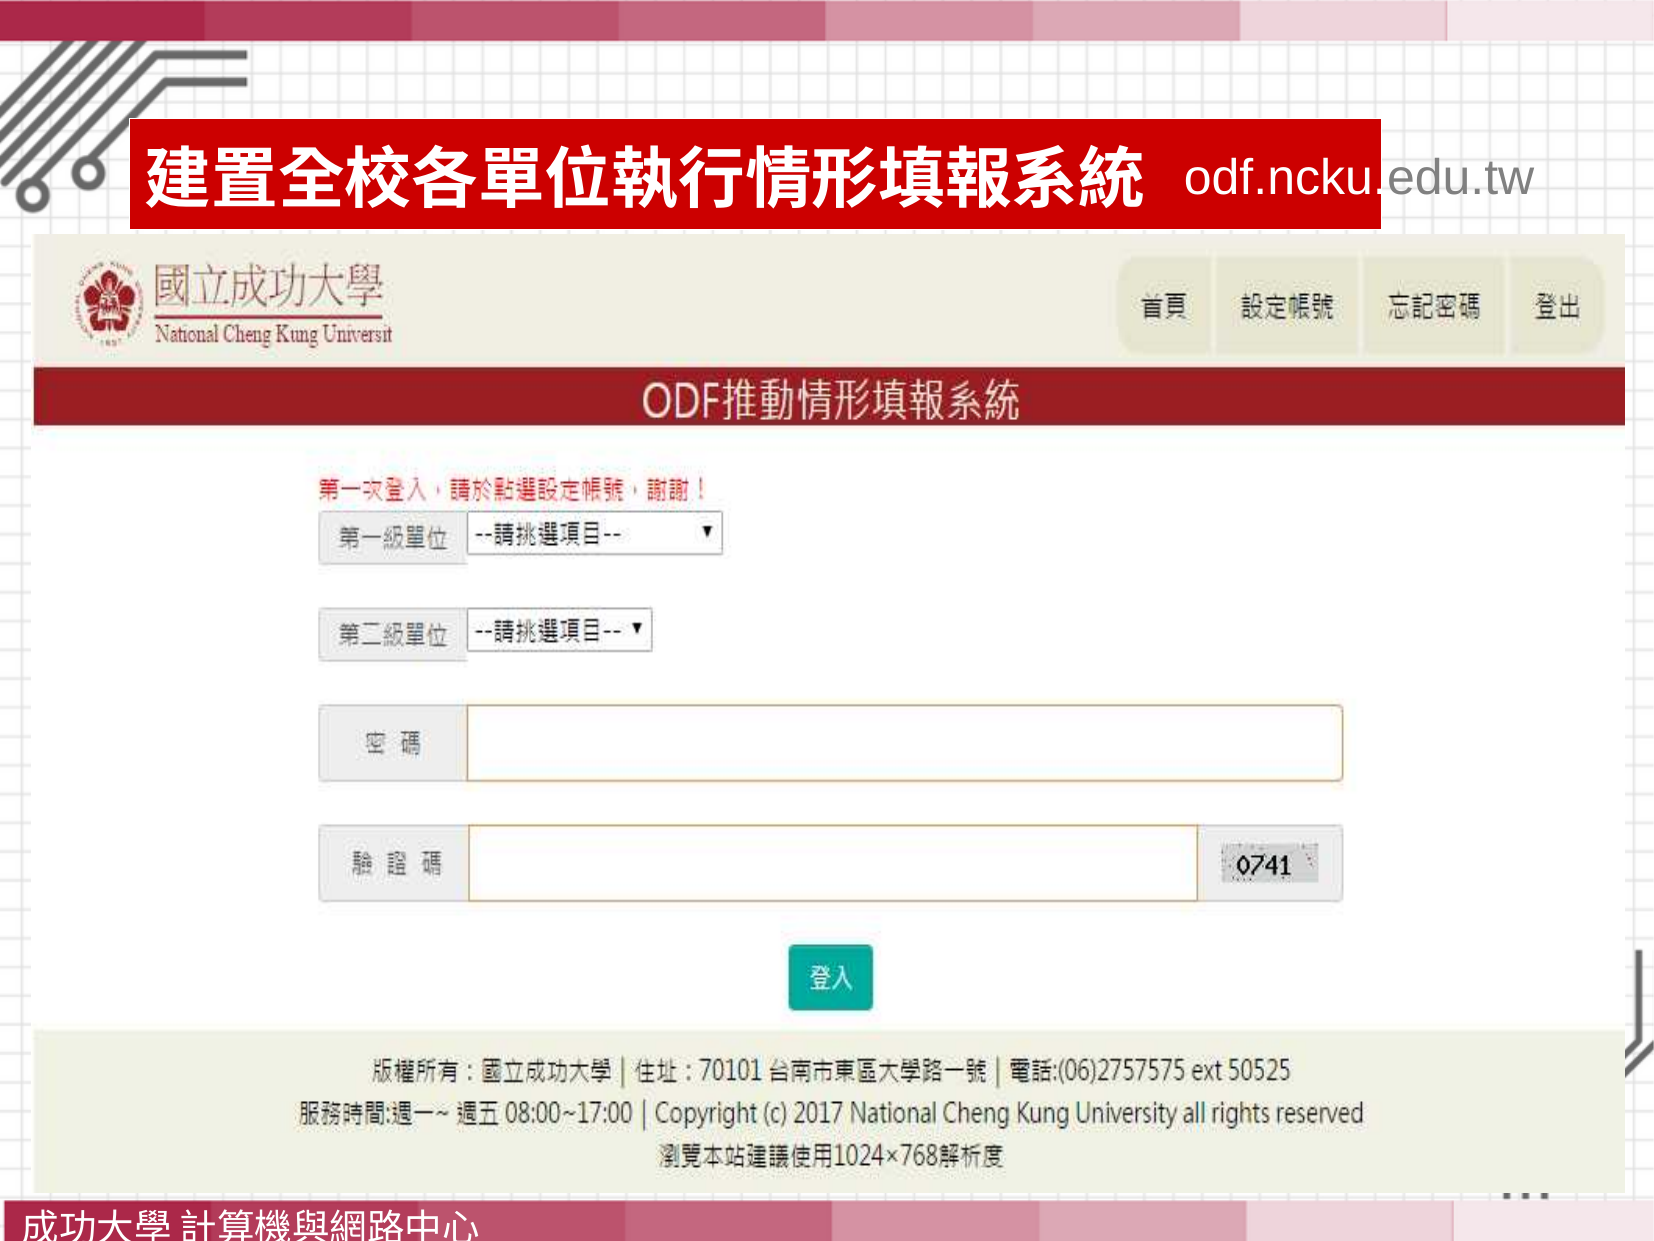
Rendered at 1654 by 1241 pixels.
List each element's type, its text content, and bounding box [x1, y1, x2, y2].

picture [0, 0, 1654, 1241]
text_box 建置全校各單位執行情形填報系統 [129, 118, 1382, 222]
text_box 成功大學 計算機與網路中心 [6, 1190, 497, 1241]
text_box odf.ncku.edu.tw [1169, 141, 1560, 213]
